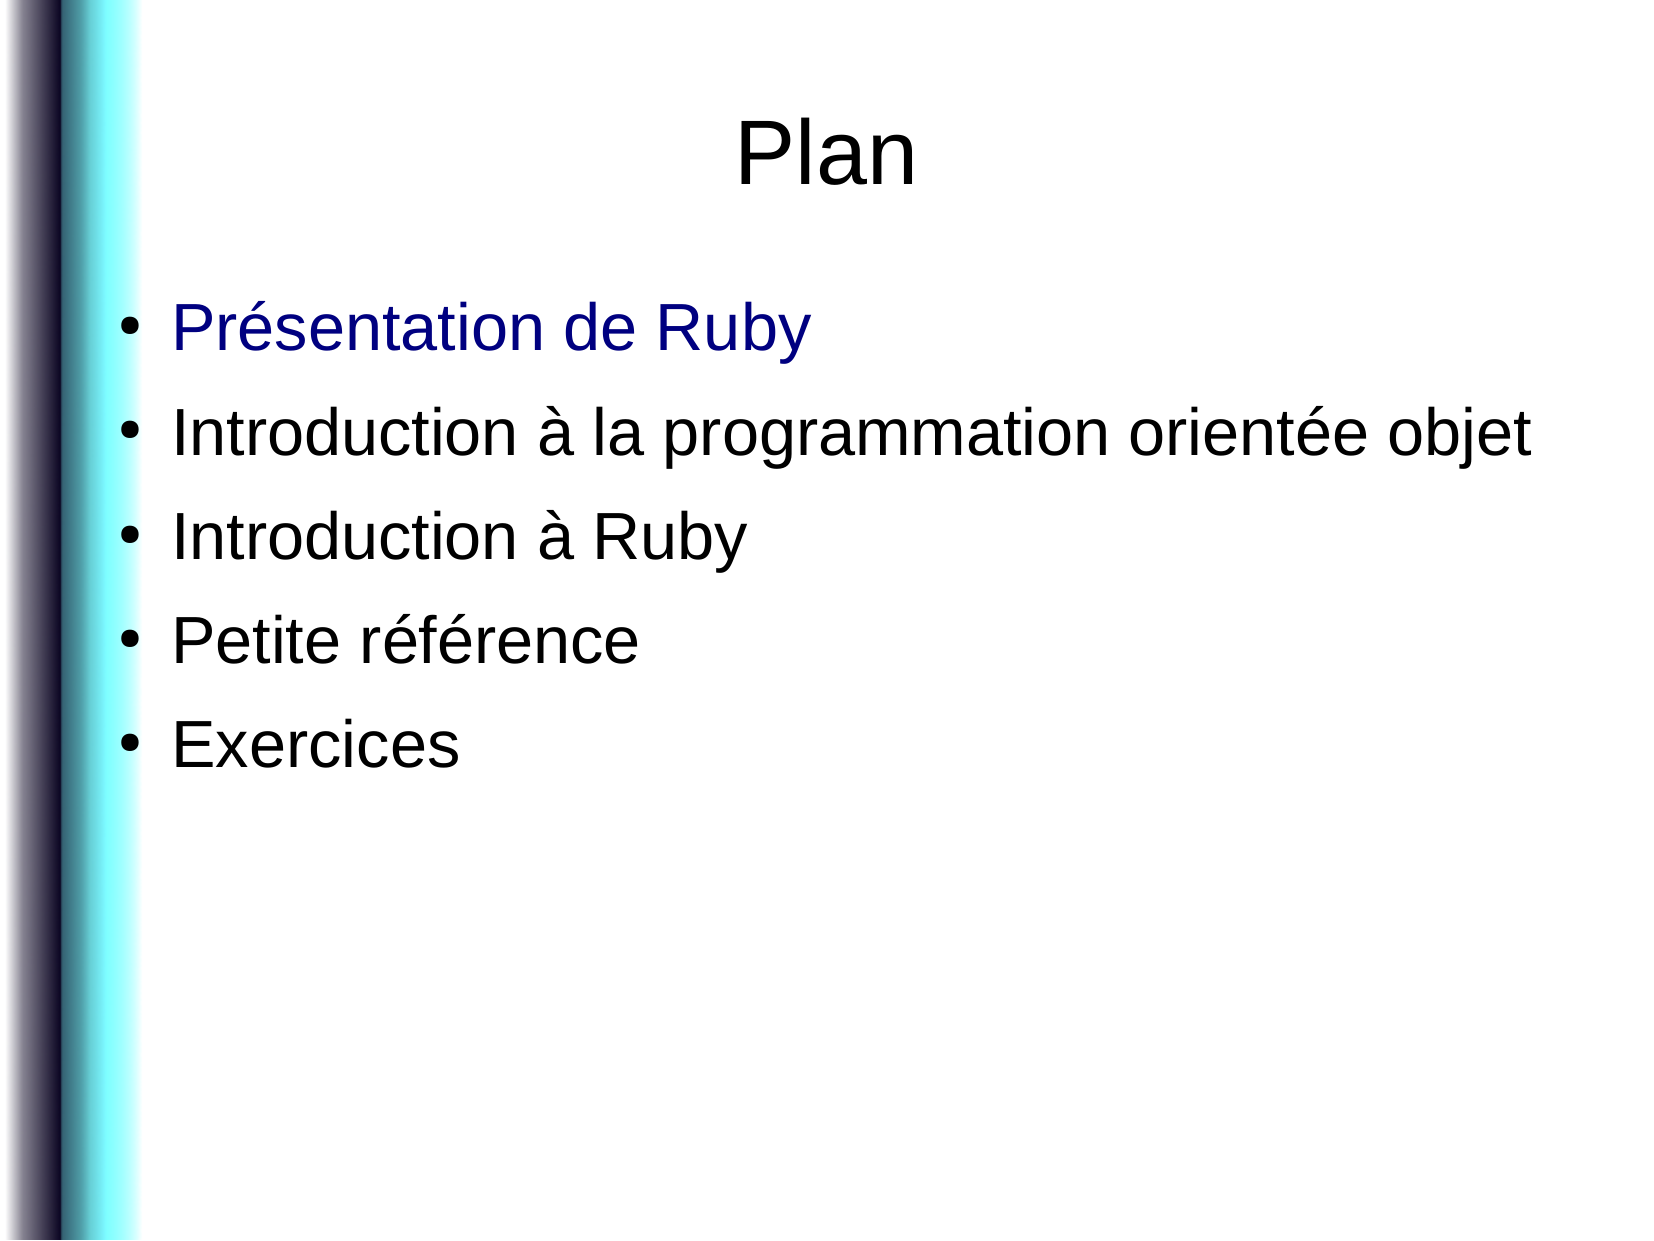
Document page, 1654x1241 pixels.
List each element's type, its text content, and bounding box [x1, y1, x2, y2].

picture [0, 0, 1654, 1240]
title Plan [82, 49, 1571, 257]
list Présentation de Ruby Introduction à la programmation orientée objet Introduction à Ruby Petite référence Exercices [82, 290, 1571, 1109]
